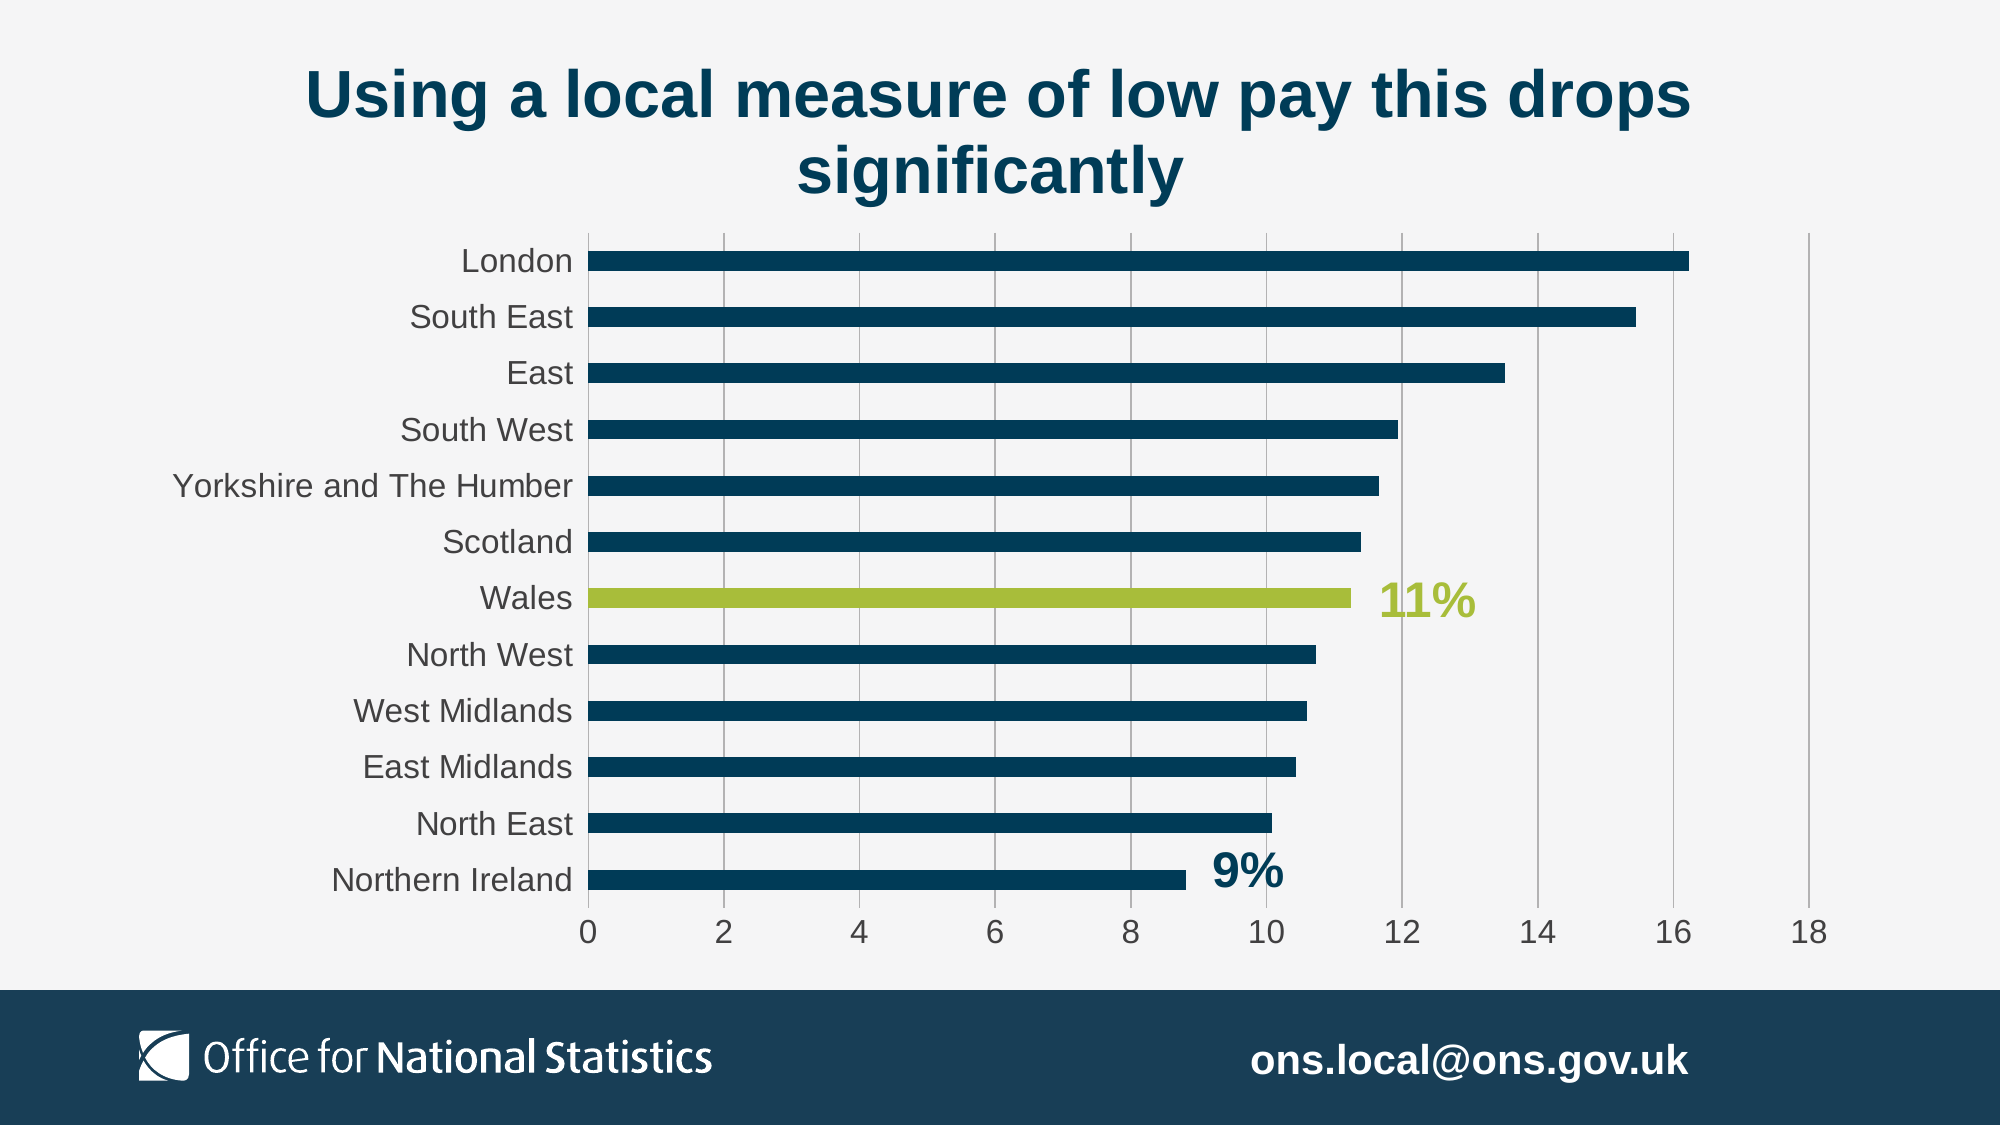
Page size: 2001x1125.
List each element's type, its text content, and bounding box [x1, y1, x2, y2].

text_box 9% [1212, 829, 1467, 905]
chart [137, 217, 1863, 965]
text_box ons.local@ons.gov.uk [1235, 1025, 1866, 1086]
title Using a local measure of low pay this drops significantly [137, 56, 1863, 210]
text_box 11% [1378, 558, 1634, 635]
